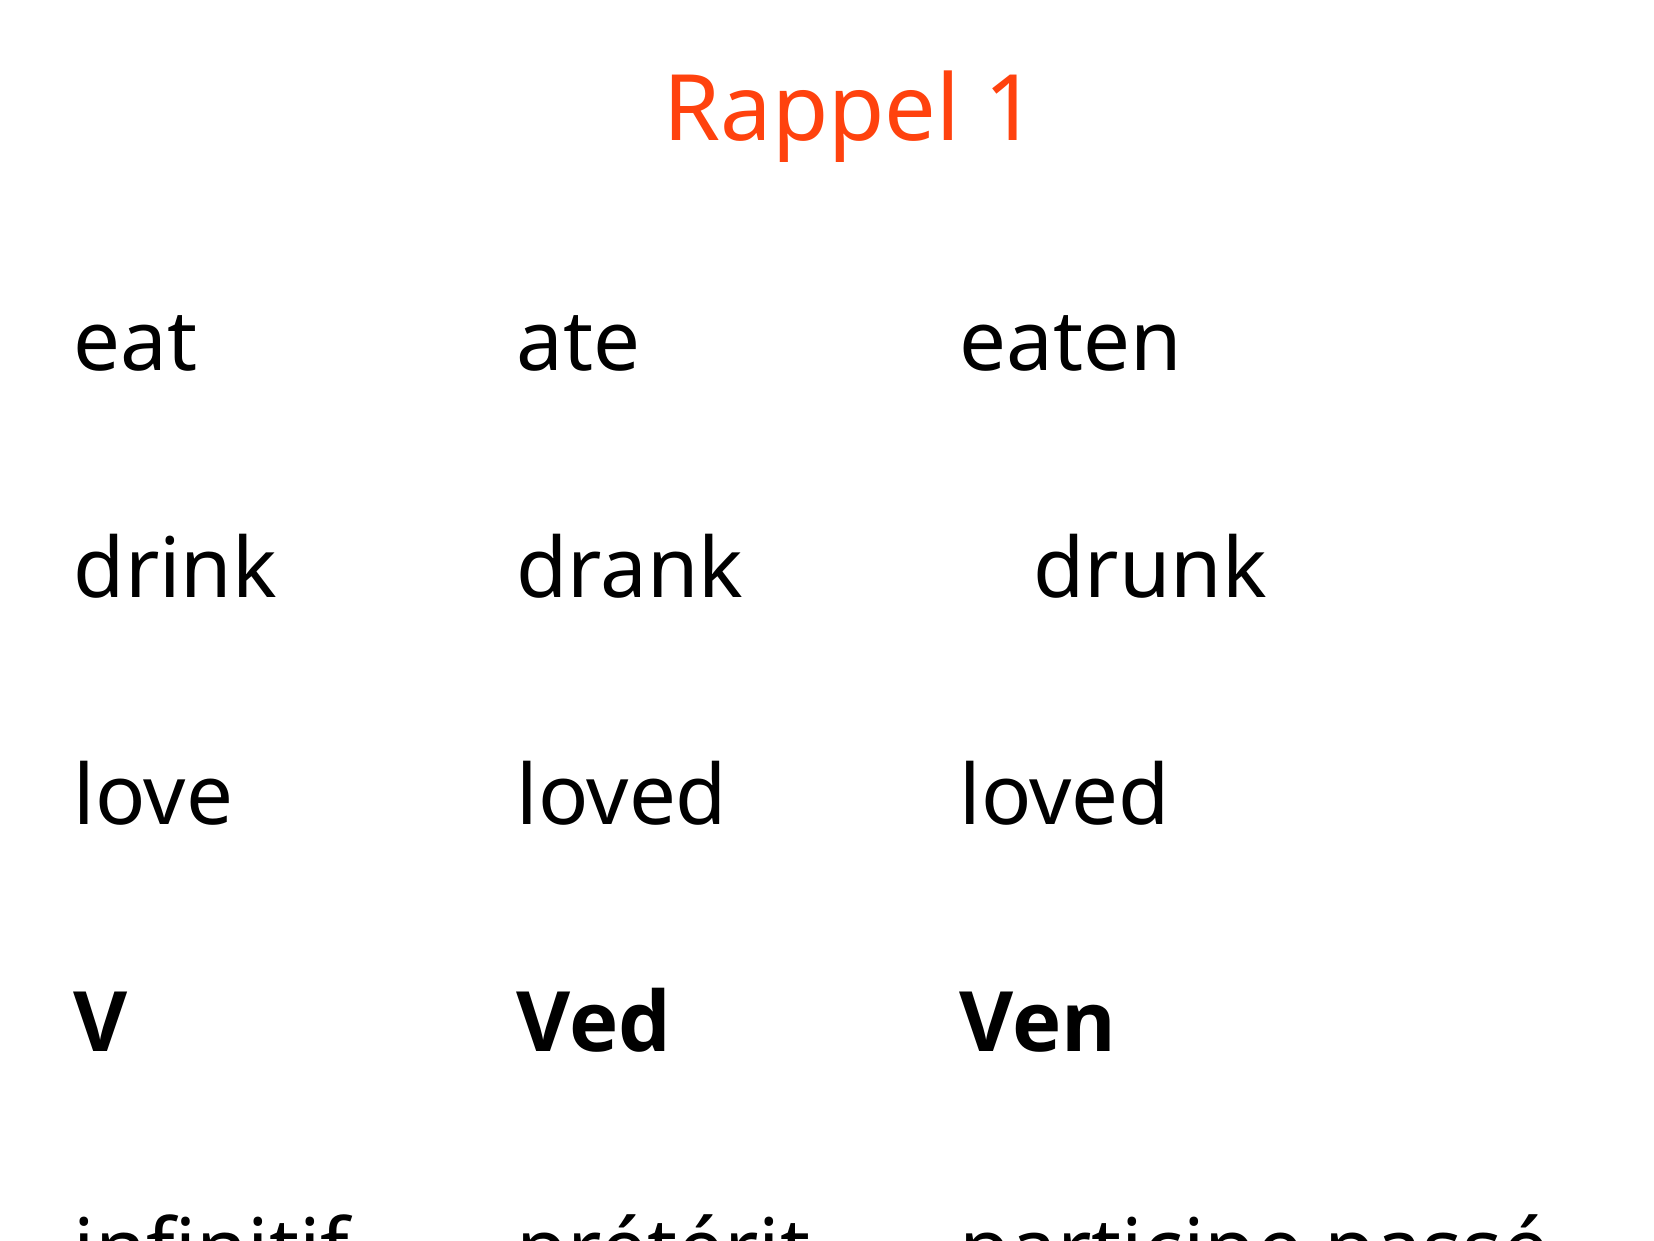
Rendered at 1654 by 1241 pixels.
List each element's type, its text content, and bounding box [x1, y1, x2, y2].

text_box Rappel 1 eat ate eaten drink drank drunk love loved loved V Ved Ven infinitif prétérit participe passé [59, 35, 1642, 1241]
